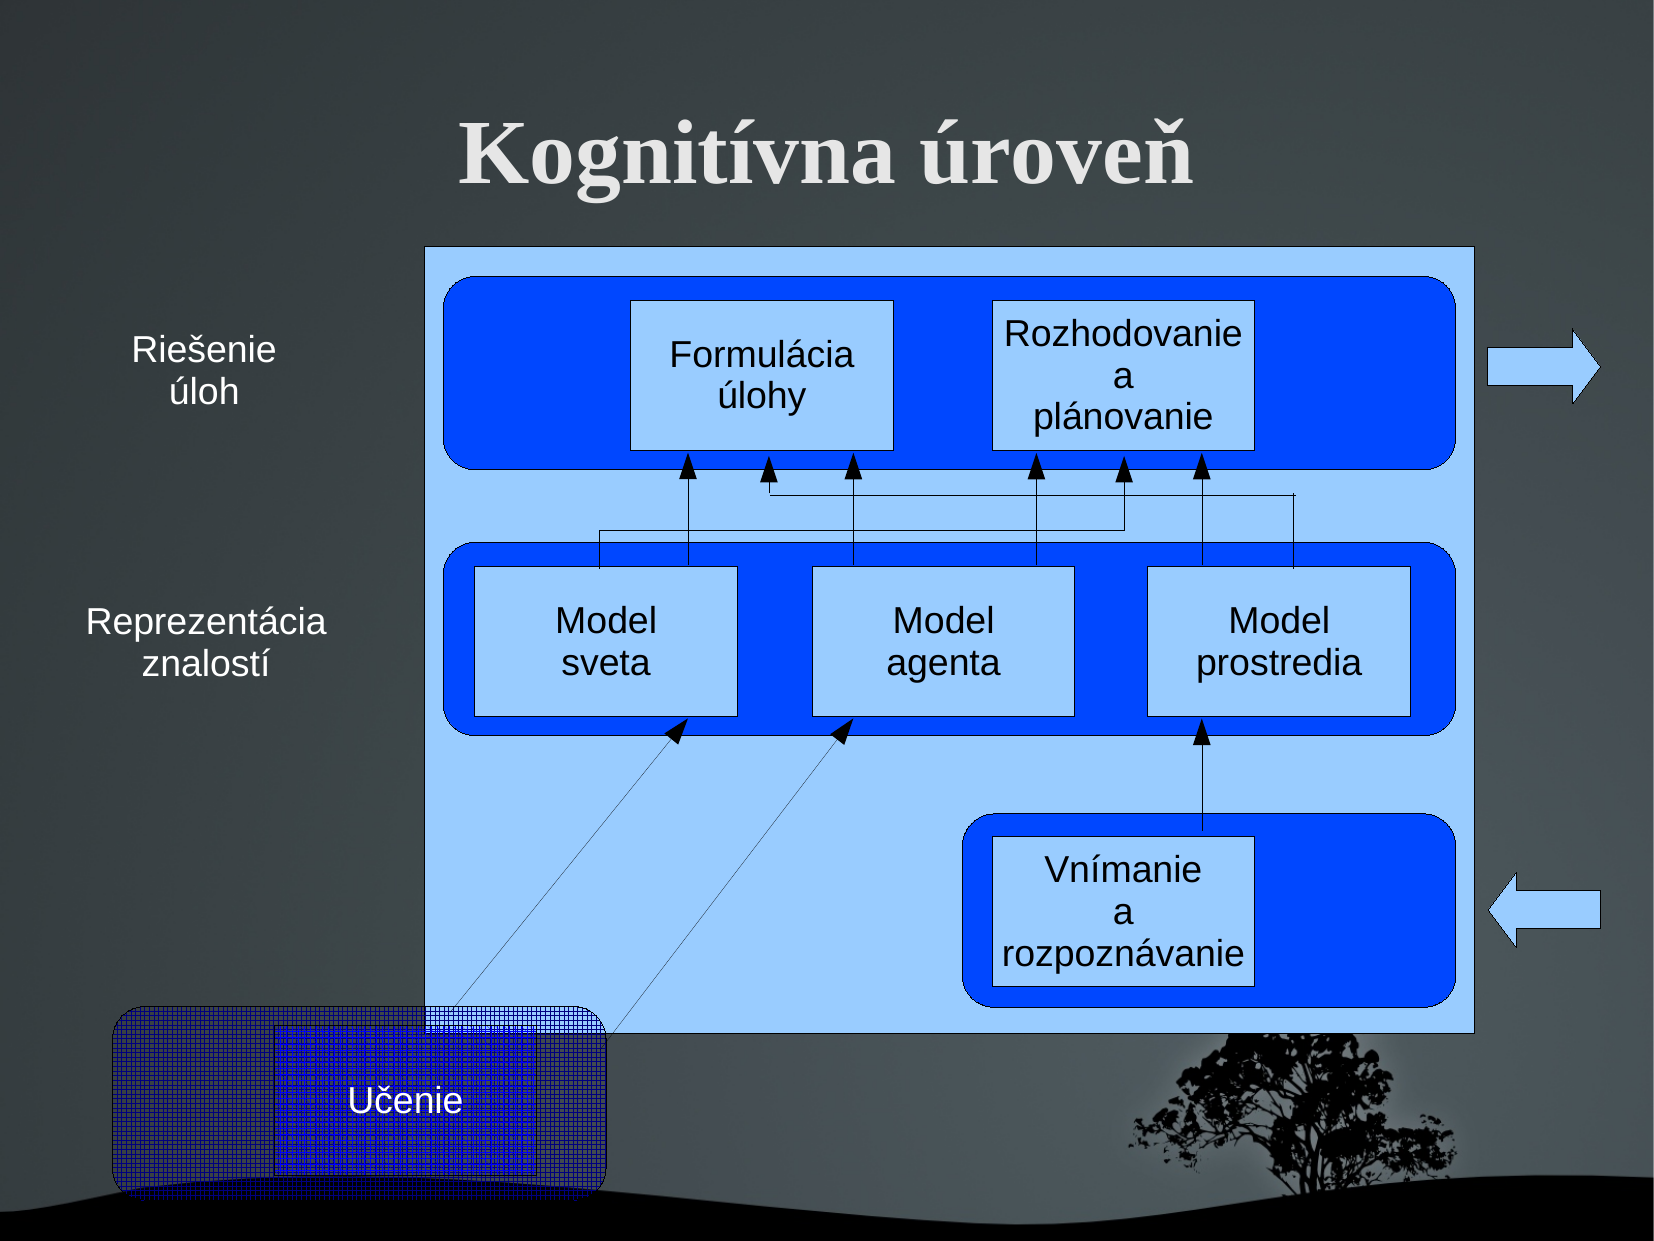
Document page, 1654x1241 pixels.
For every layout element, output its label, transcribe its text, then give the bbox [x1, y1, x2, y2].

title Kognitívna úroveň [82, 56, 1571, 250]
text_box [1487, 328, 1601, 404]
text_box Riešenie úloh [72, 295, 336, 446]
text_box Vnímanie a rozpoznávanie [992, 836, 1255, 987]
text_box Reprezentácia znalostí [74, 567, 338, 718]
text_box [1488, 872, 1601, 948]
text_box Formulácia úlohy [630, 300, 894, 451]
picture [0, 0, 1654, 1241]
text_box Model agenta [812, 566, 1075, 717]
text_box [112, 250, 1475, 1201]
text_box Model prostredia [1147, 566, 1411, 717]
text_box Učenie [274, 1025, 537, 1176]
text_box Rozhodovanie a plánovanie [992, 300, 1255, 451]
text_box Model sveta [474, 566, 738, 717]
